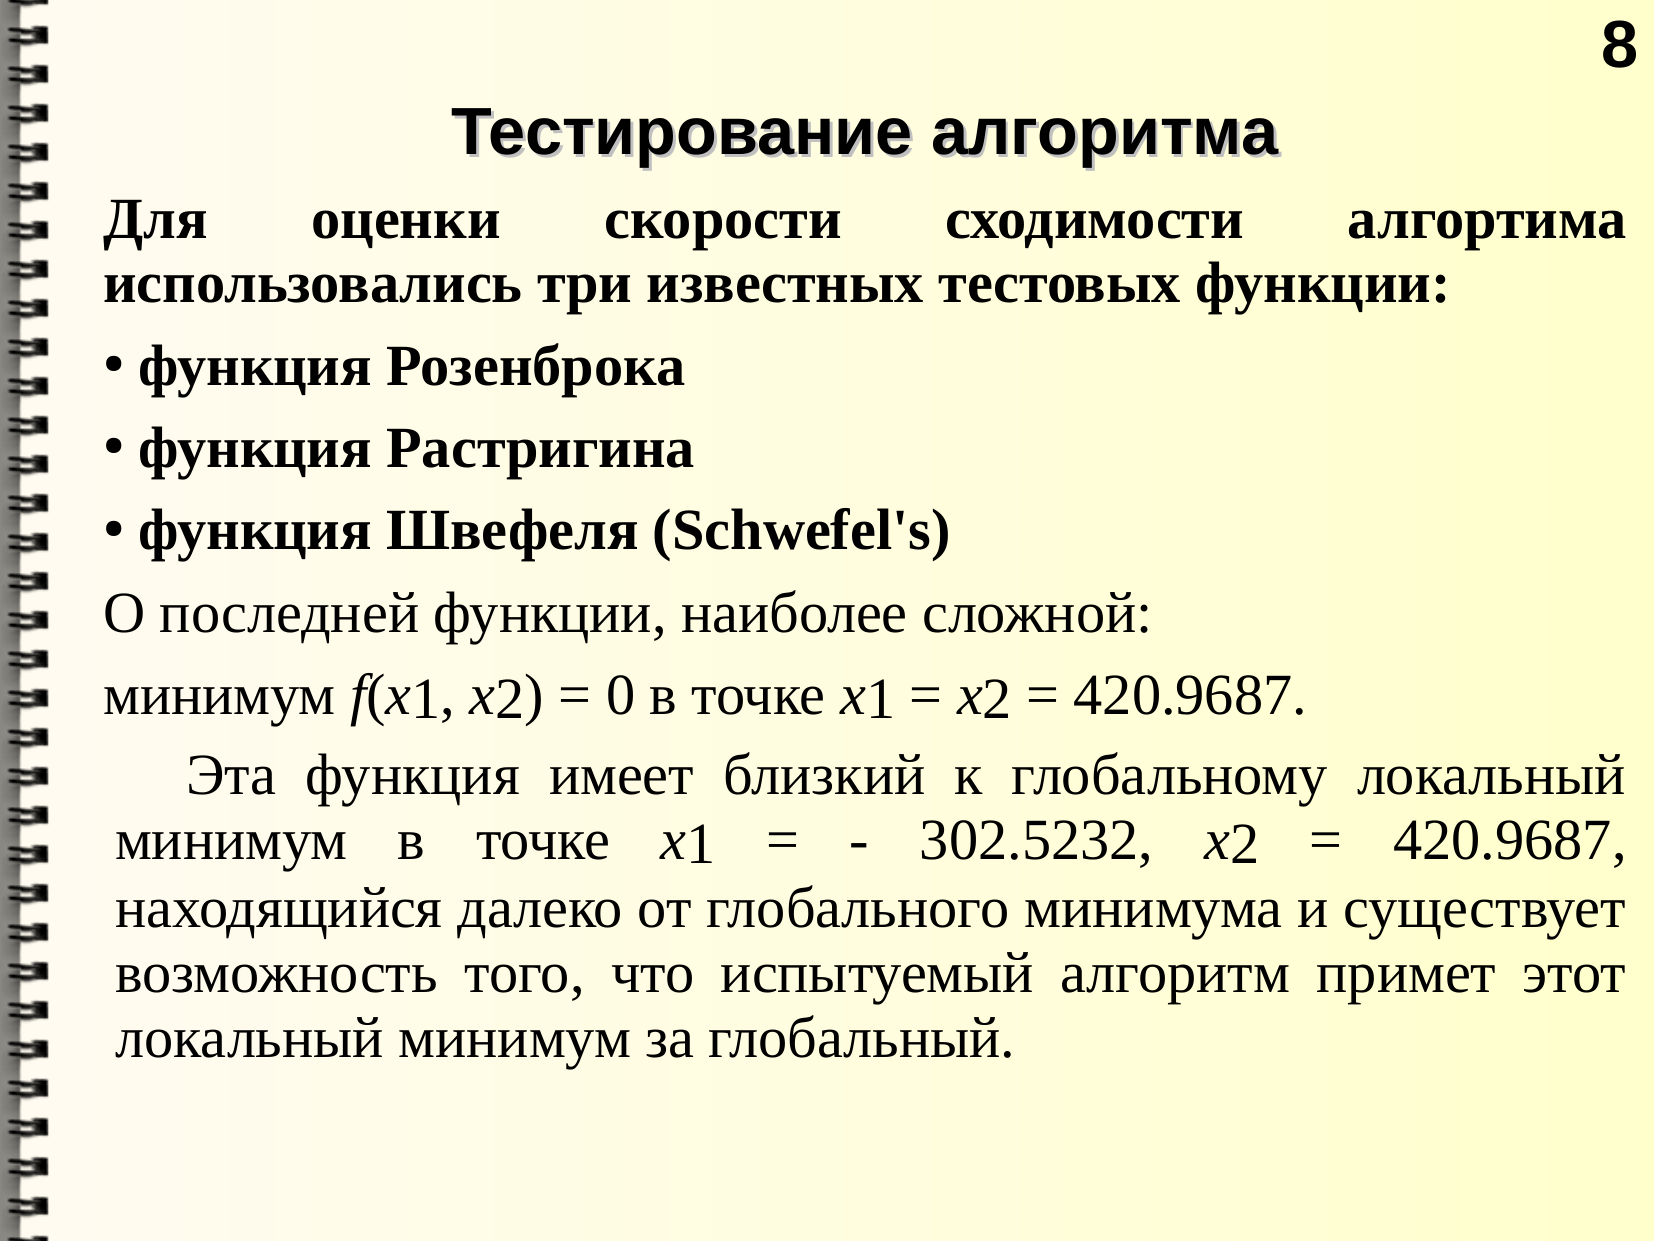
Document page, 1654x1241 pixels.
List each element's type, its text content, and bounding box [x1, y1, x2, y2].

picture [0, 0, 88, 1241]
text_box <номер> Тестирование алгоритма Для оценки скорости сходимости алгортима использовались три известных тестовых функции: функция Розенброка функция Растригина функция Швефеля (Schwefel's) О последней функции, наиболее сложной: минимум f(x1, x2) = 0 в точке x1 = x2 = 420.9687. Эта функция имеет близкий к глобальному локальный минимум в точке x1 = - 302.5232, x2 = 420.9687, находящийся далеко от глобального минимума и существует возможность того, что испытуемый алгоритм примет этот локальный минимум за глобальный. [88, 0, 1654, 1241]
